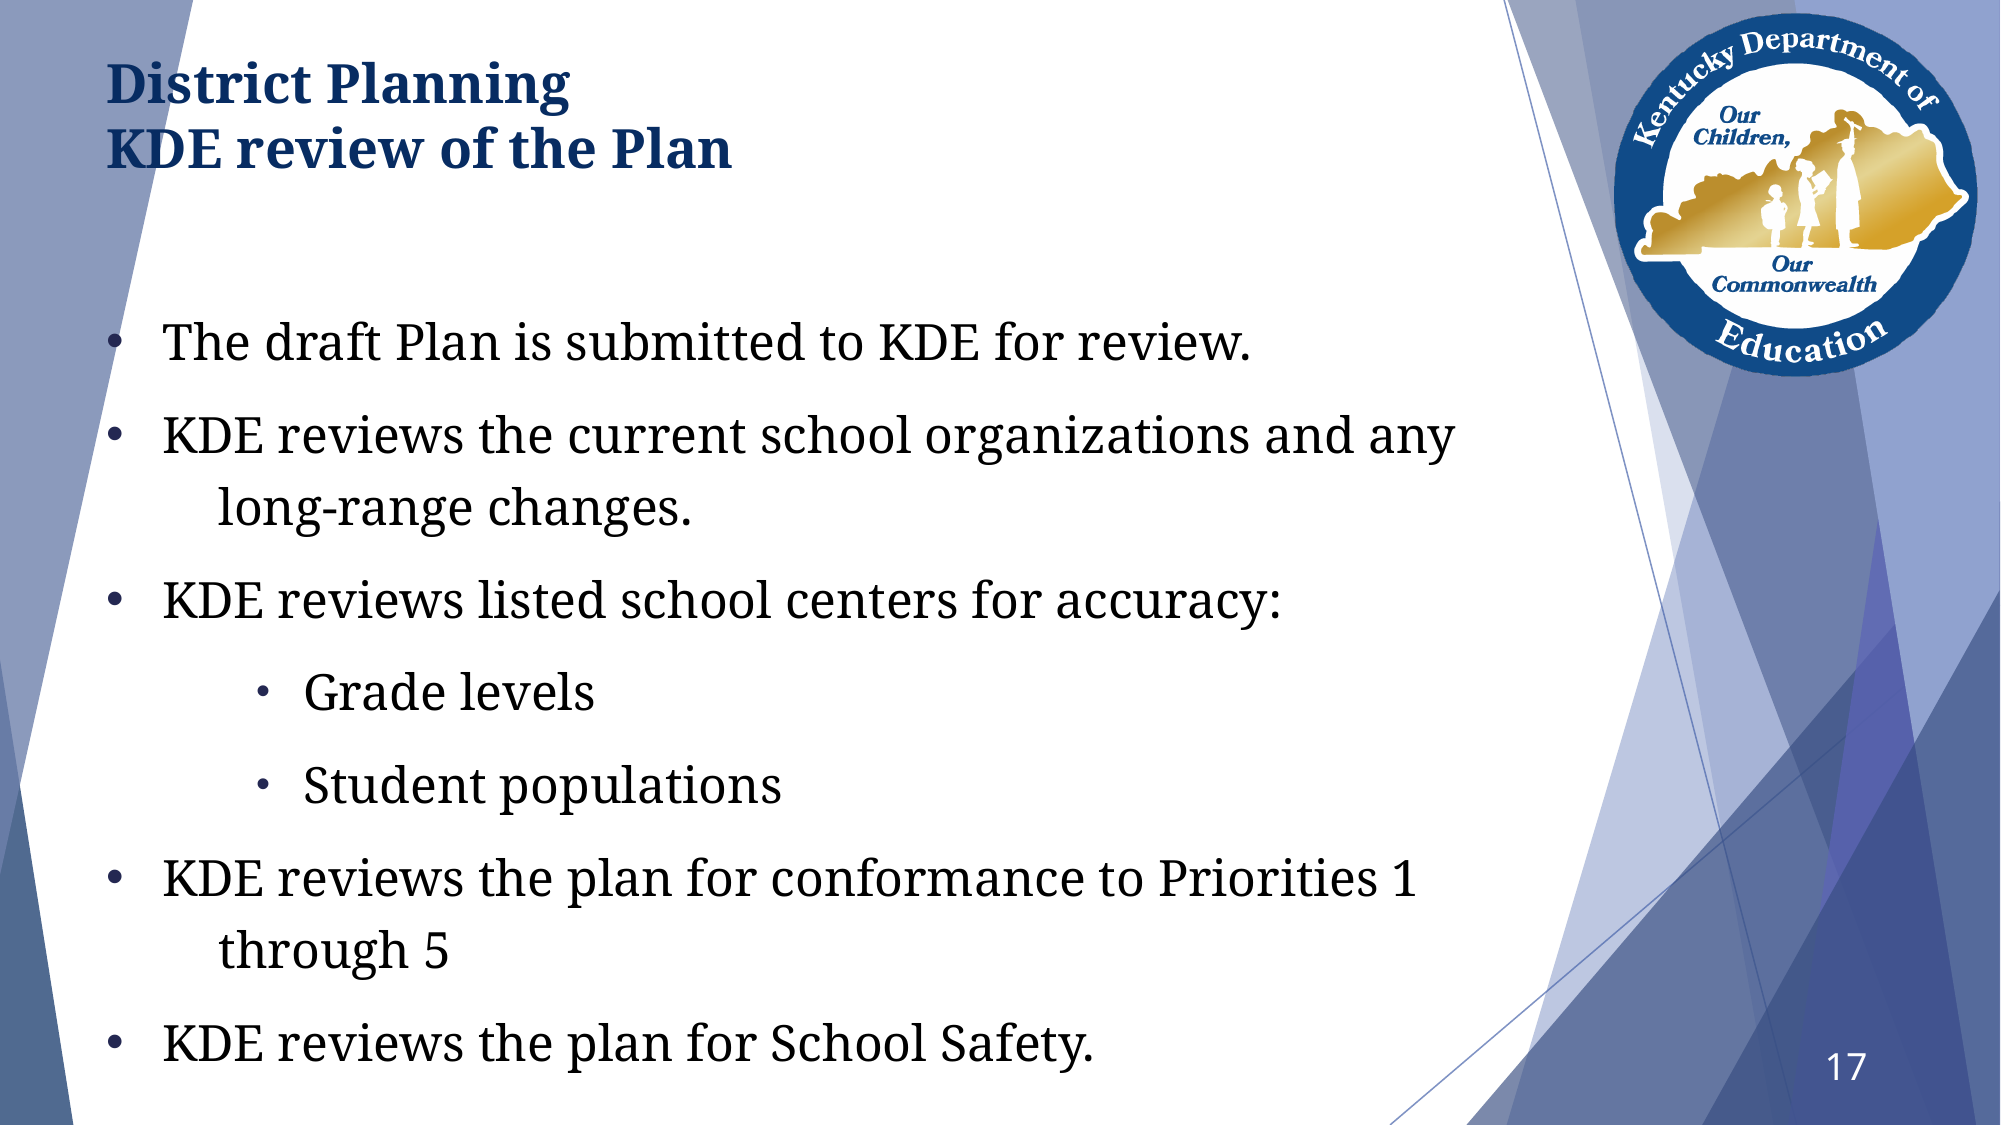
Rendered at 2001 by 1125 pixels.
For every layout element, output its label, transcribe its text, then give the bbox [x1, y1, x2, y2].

text_box [1809, 1035, 1922, 1096]
list The draft Plan is submitted to KDE for review. KDE reviews the current school organizations and any long-range changes. KDE reviews listed school centers for accuracy: Grade levels Student populations KDE reviews the plan for conformance to Priorities 1 through 5 KDE reviews the plan for School Safety. [124, 262, 1607, 1125]
title District Planning KDE review of the Plan [190, 0, 1511, 213]
